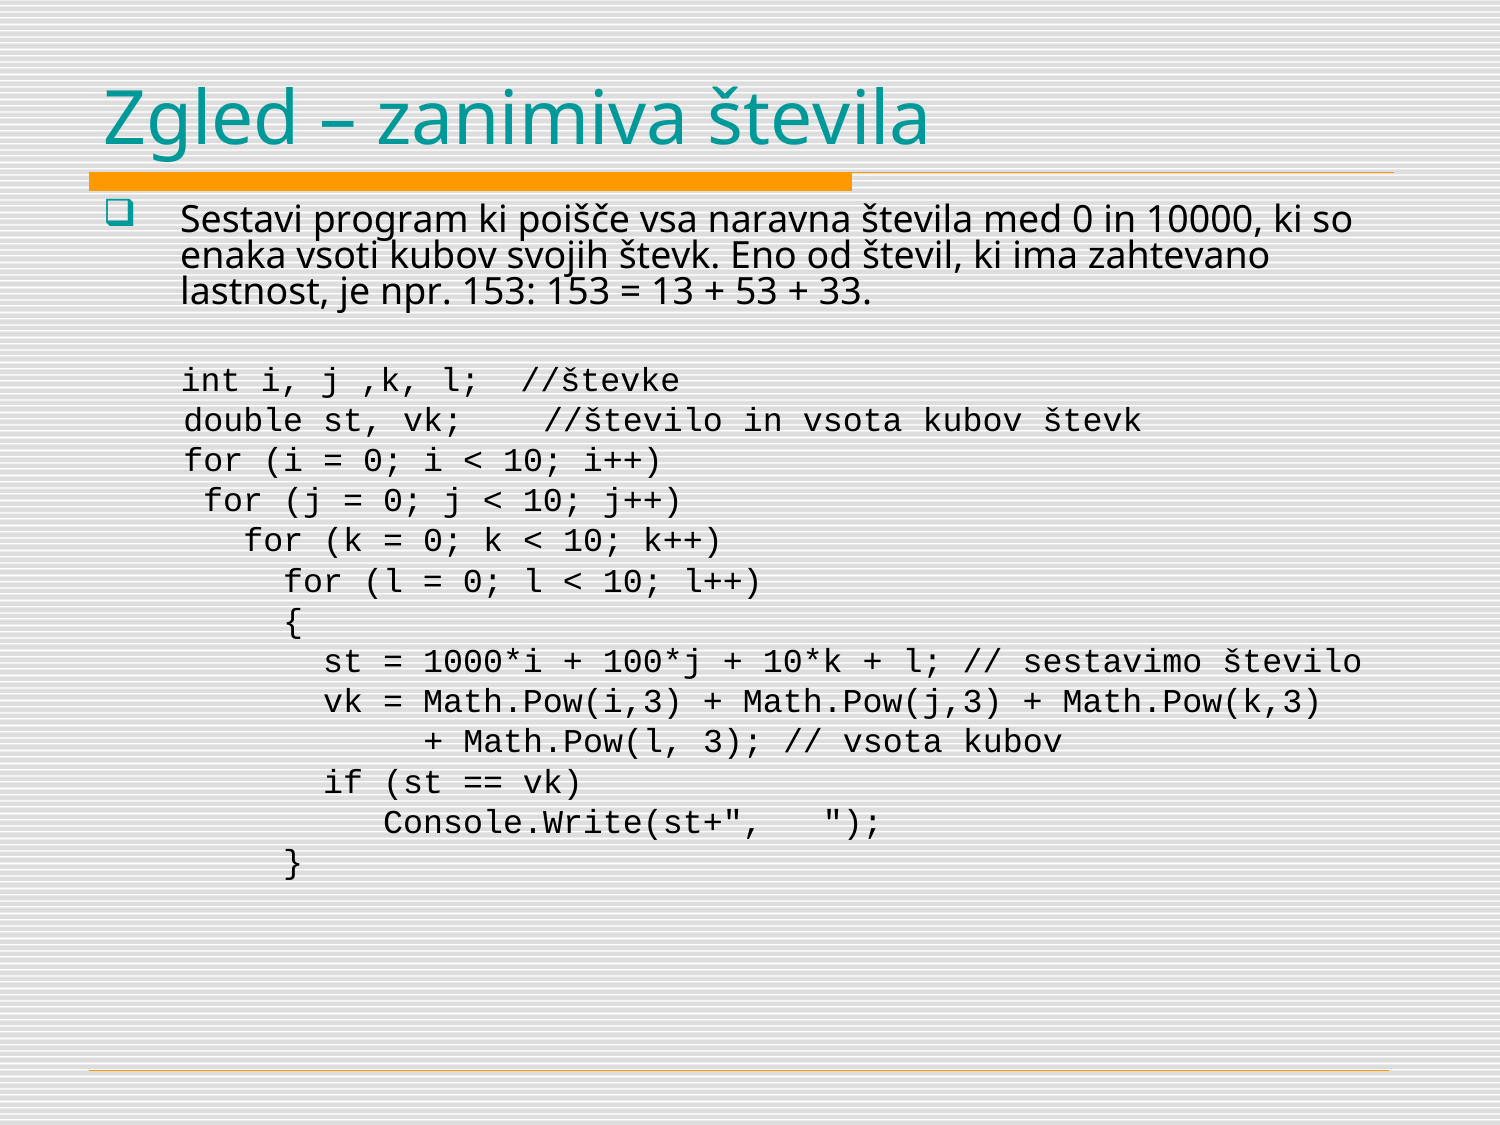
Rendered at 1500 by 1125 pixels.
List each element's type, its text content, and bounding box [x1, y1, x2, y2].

list Sestavi program ki poišče vsa naravna števila med 0 in 10000, ki so enaka vsoti kubov svojih števk. Eno od števil, ki ima zahtevano lastnost, je npr. 153: 153 = 13 + 53 + 33. int i, j ,k, l; //števke double st, vk; //število in vsota kubov števk for (i = 0; i < 10; i++) for (j = 0; j < 10; j++) for (k = 0; k < 10; k++) for (l = 0; l < 10; l++) { st = 1000*i + 100*j + 10*k + l; // sestavimo število vk = Math.Pow(i,3) + Math.Pow(j,3) + Math.Pow(k,3) + Math.Pow(l, 3); // vsota kubov if (st == vk) Console.Write(st+", "); } [88, 196, 1401, 1059]
title Zgled – zanimiva števila [88, 54, 1401, 167]
picture [0, 0, 1500, 1125]
